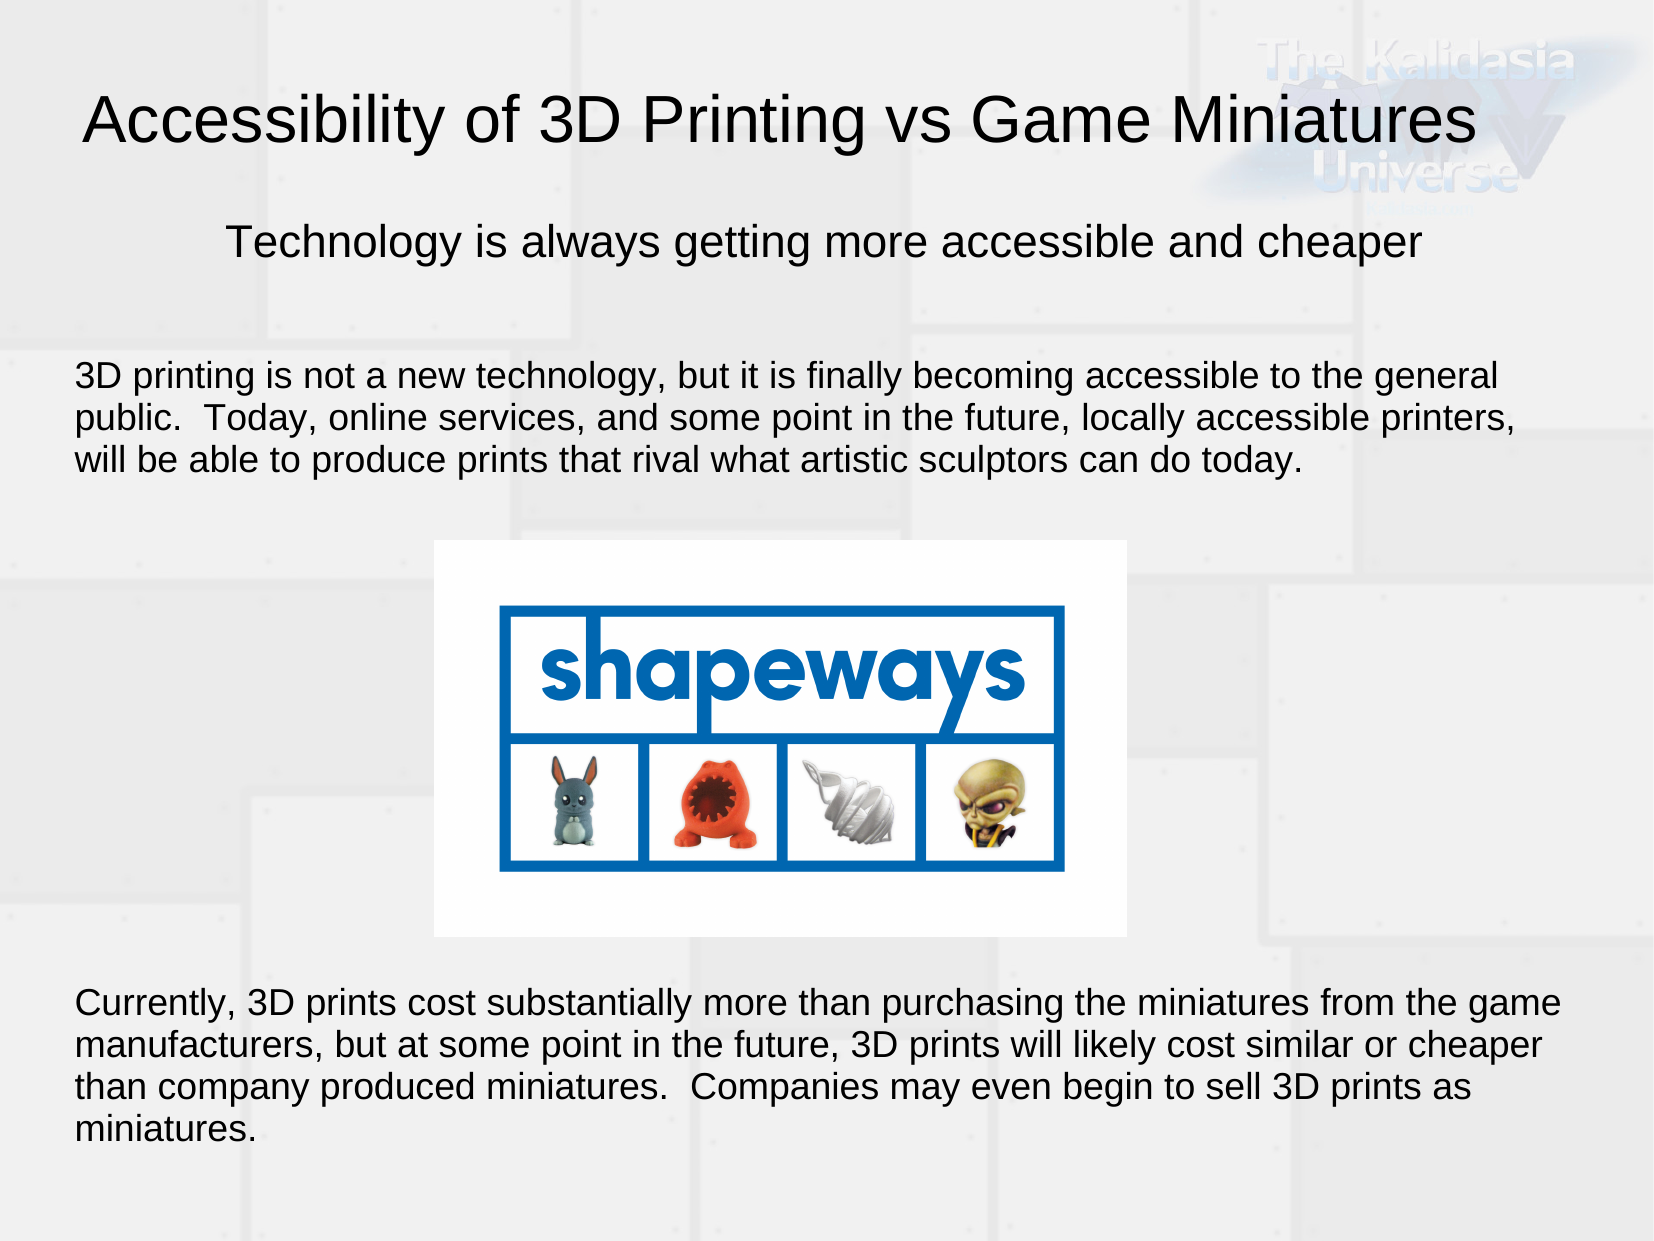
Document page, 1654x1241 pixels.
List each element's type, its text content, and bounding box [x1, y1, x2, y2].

text_box Technology is always getting more accessible and cheaper [224, 210, 1605, 271]
text_box 3D printing is not a new technology, but it is finally becoming accessible to the general public. Today, online services, and some point in the future, locally accessible printers, will be able to produce prints that rival what artistic sculptors can do today. Currently, 3D prints cost substantially more than purchasing the miniatures from the game manufacturers, but at some point in the future, 3D prints will likely cost similar or cheaper than company produced miniatures. Companies may even begin to sell 3D prints as miniatures. [59, 345, 1590, 1183]
title Accessibility of 3D Printing vs Game Miniatures [82, 59, 1571, 176]
picture [0, 0, 1654, 1241]
